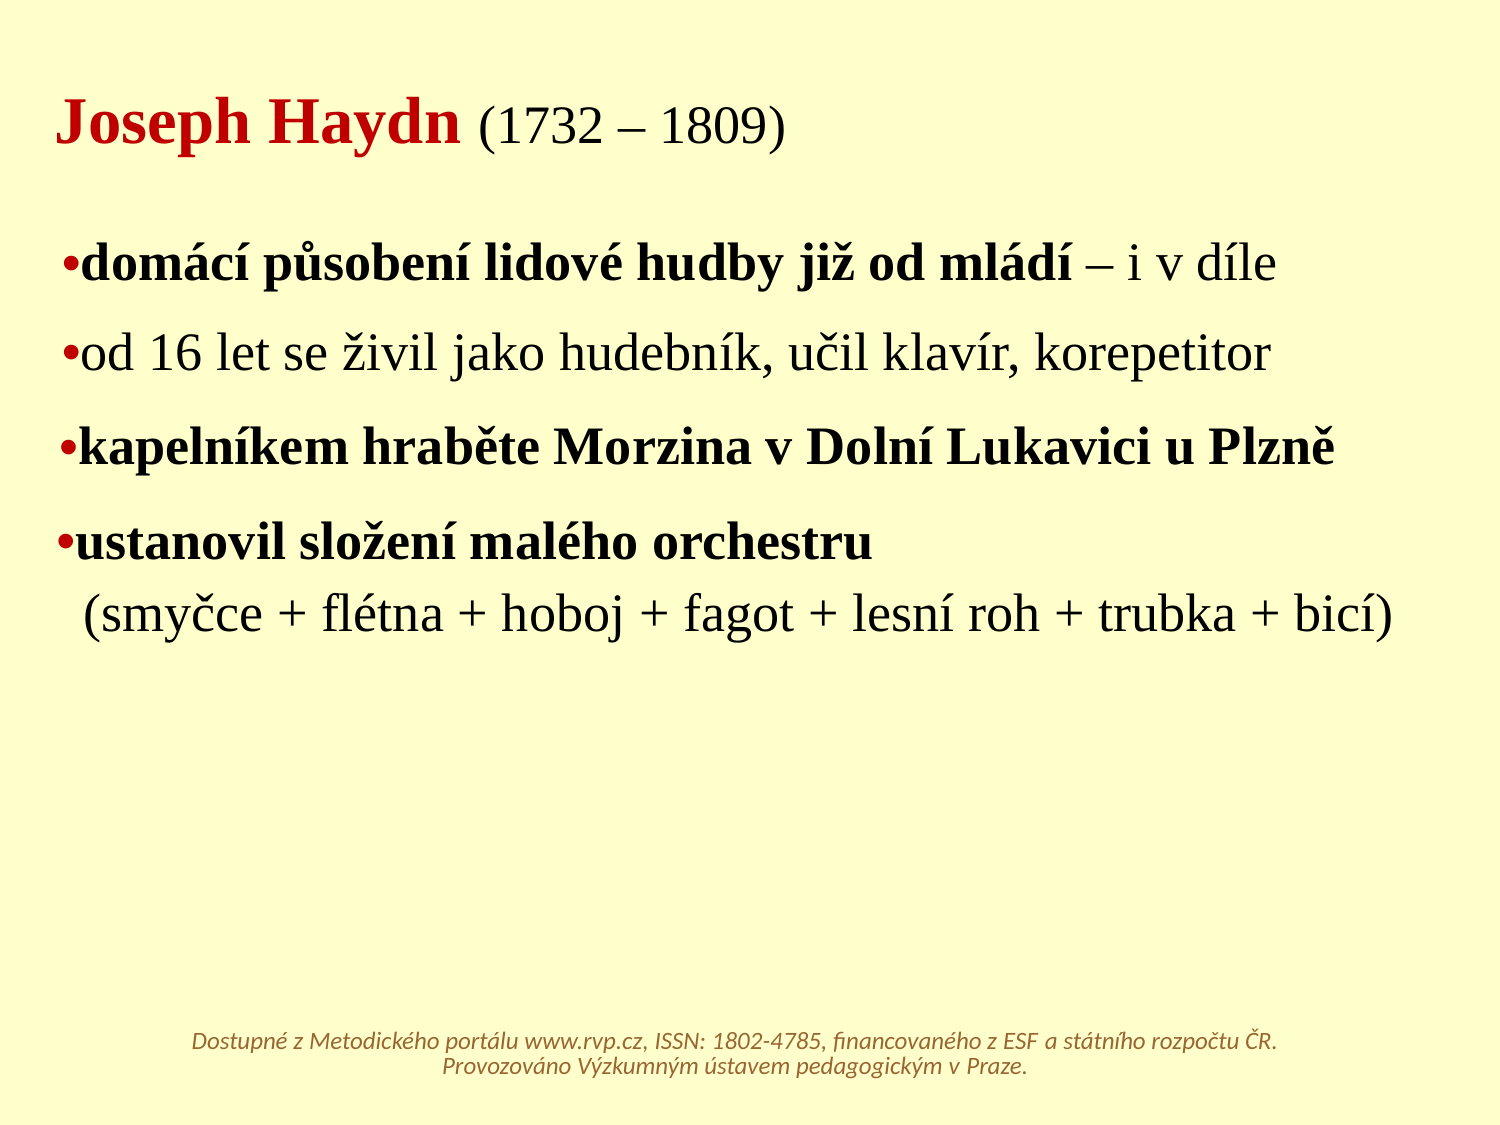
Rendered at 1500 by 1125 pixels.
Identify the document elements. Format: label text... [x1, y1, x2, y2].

text_box Joseph Haydn (1732 – 1809) [40, 76, 802, 167]
text_box ustanovil složení malého orchestru (smyčce + flétna + hoboj + fagot + lesní roh + trubka + bicí) [41, 503, 1500, 652]
text_box od 16 let se živil jako hudebník, učil klavír, korepetitor [47, 314, 1289, 390]
text_box kapelníkem hraběte Morzina v Dolní Lukavici u Plzně [44, 408, 1352, 485]
text_box Dostupné z Metodického portálu www.rvp.cz, ISSN: 1802-4785, financovaného z ESF a státního rozpočtu ČR. Provozováno Výzkumným ústavem pedagogickým v Praze. [171, 1023, 1300, 1089]
text_box domácí působení lidové hudby již od mládí – i v díle [47, 224, 1294, 301]
